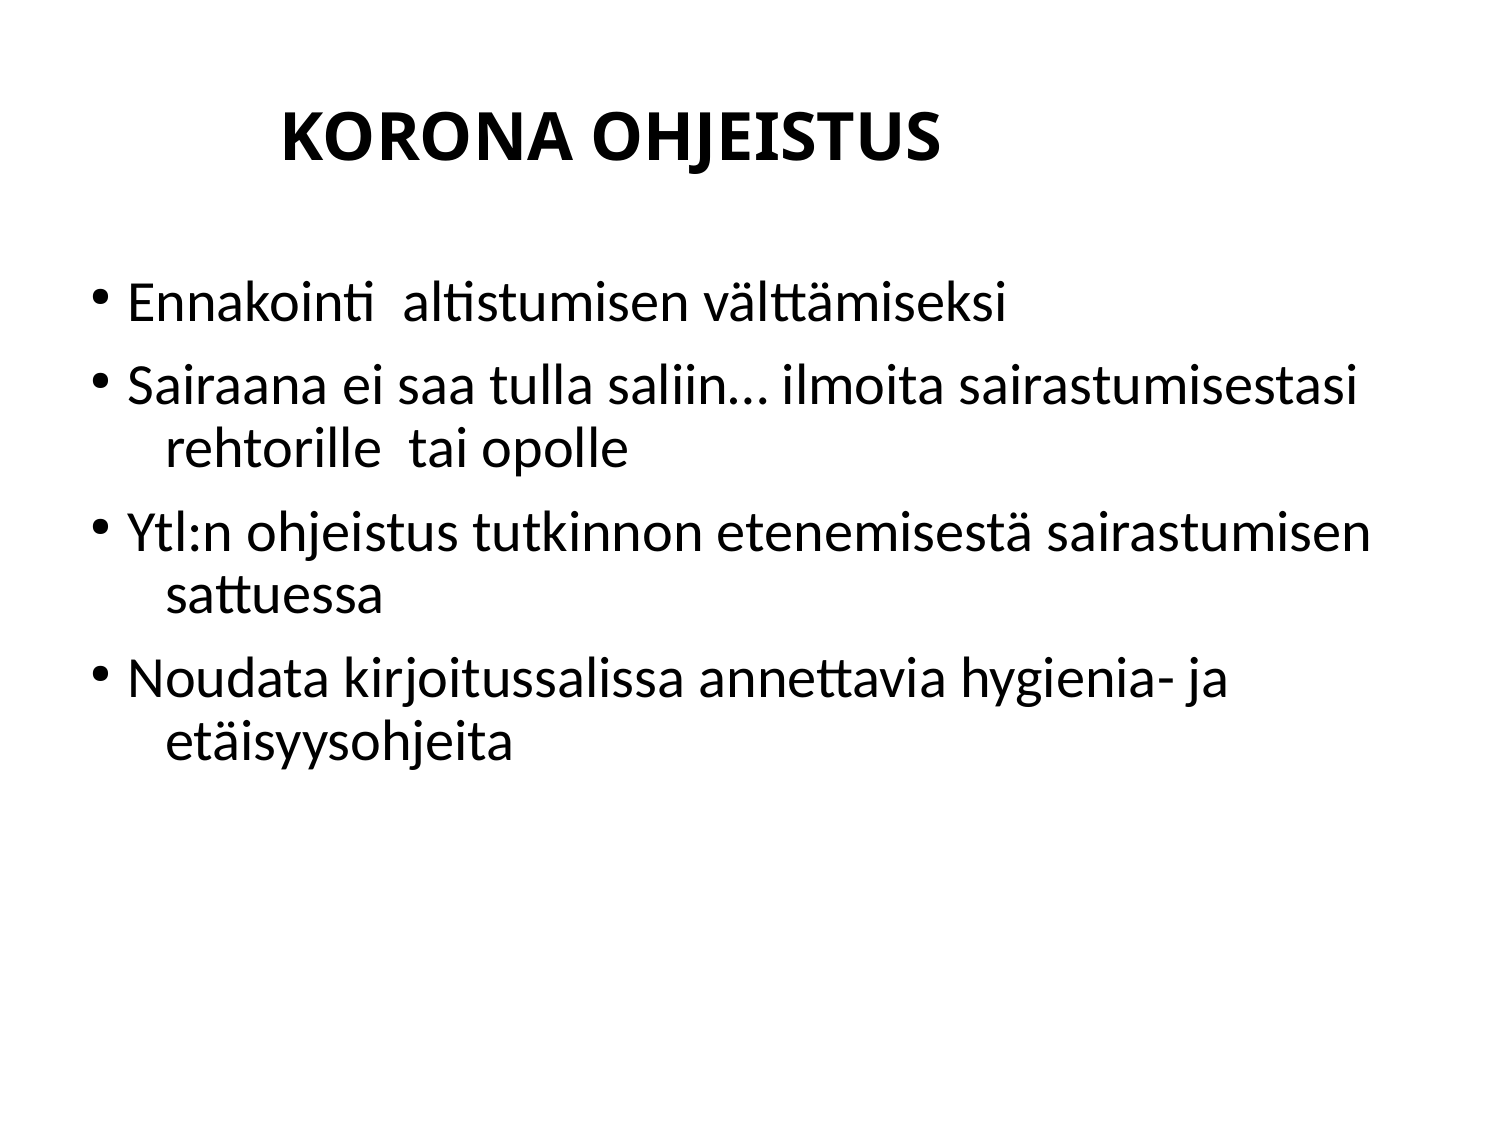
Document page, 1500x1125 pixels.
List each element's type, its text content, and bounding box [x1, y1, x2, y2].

list Ennakointi altistumisen välttämiseksi Sairaana ei saa tulla saliin… ilmoita sairastumisestasi rehtorille tai opolle Ytl:n ohjeistus tutkinnon etenemisestä sairastumisen sattuessa Noudata kirjoitussalissa annettavia hygienia- ja etäisyysohjeita [75, 263, 1425, 916]
title KORONA OHJEISTUS [75, 44, 1425, 233]
